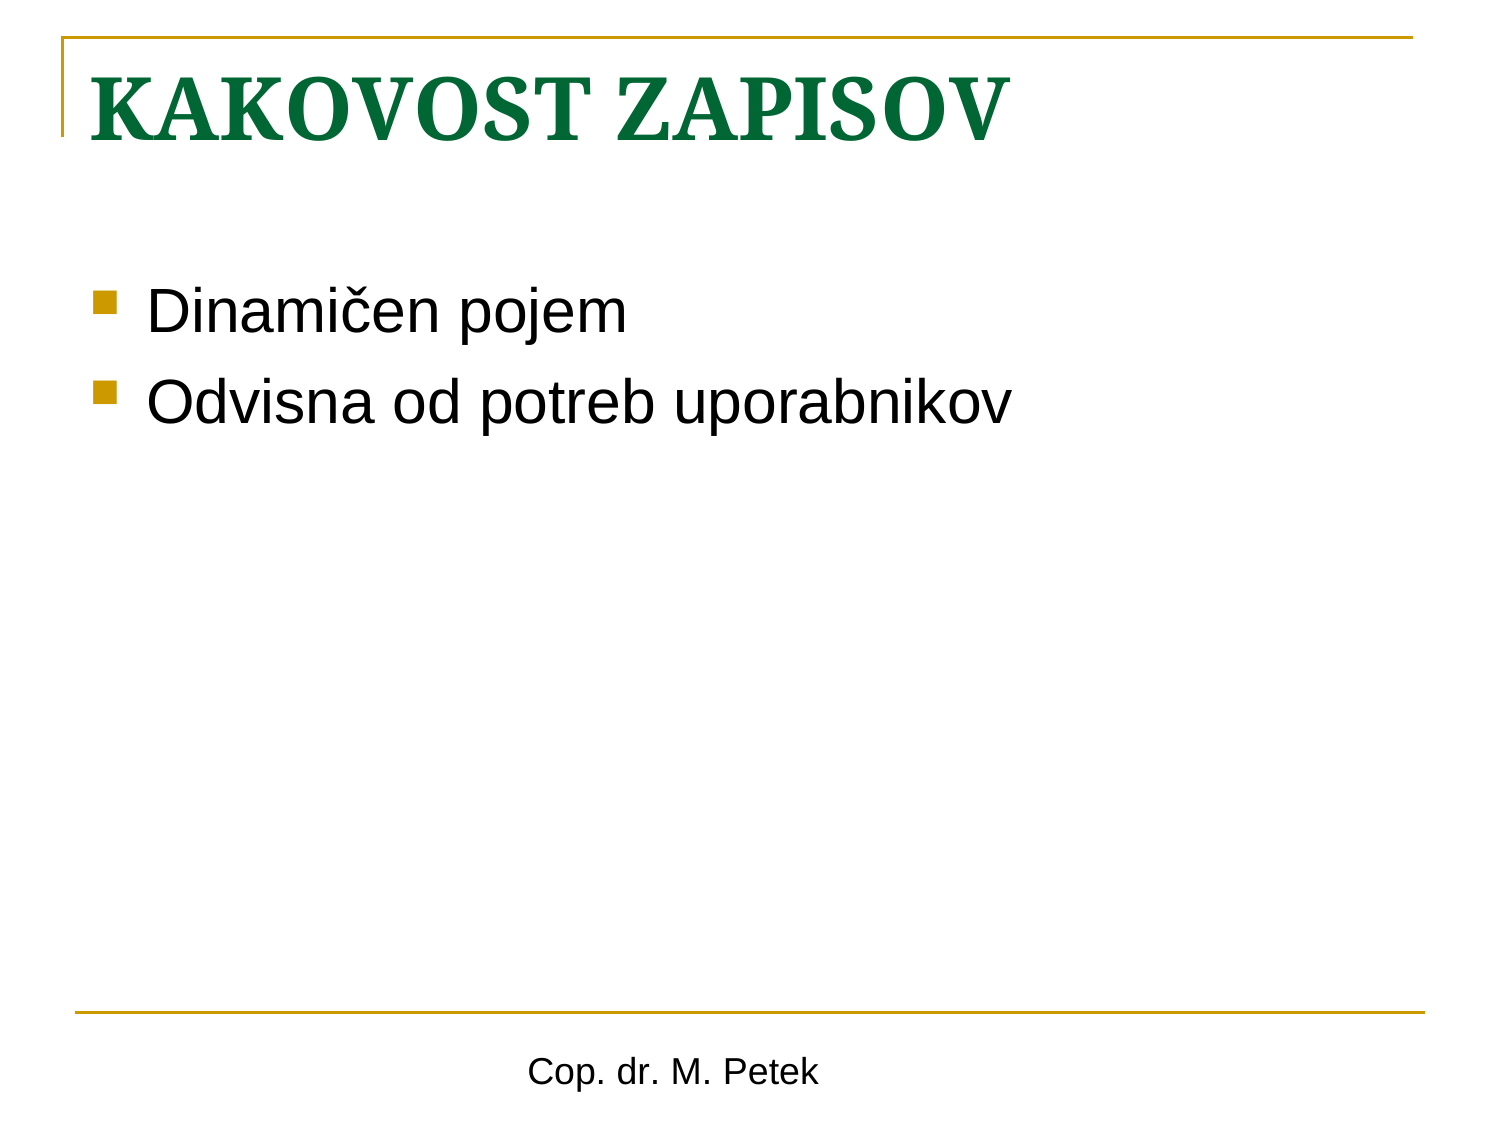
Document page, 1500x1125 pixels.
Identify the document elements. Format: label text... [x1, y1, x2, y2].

title KAKOVOST ZAPISOV [75, 45, 1426, 233]
list Dinamičen pojem Odvisna od potreb uporabnikov [75, 262, 1426, 1006]
